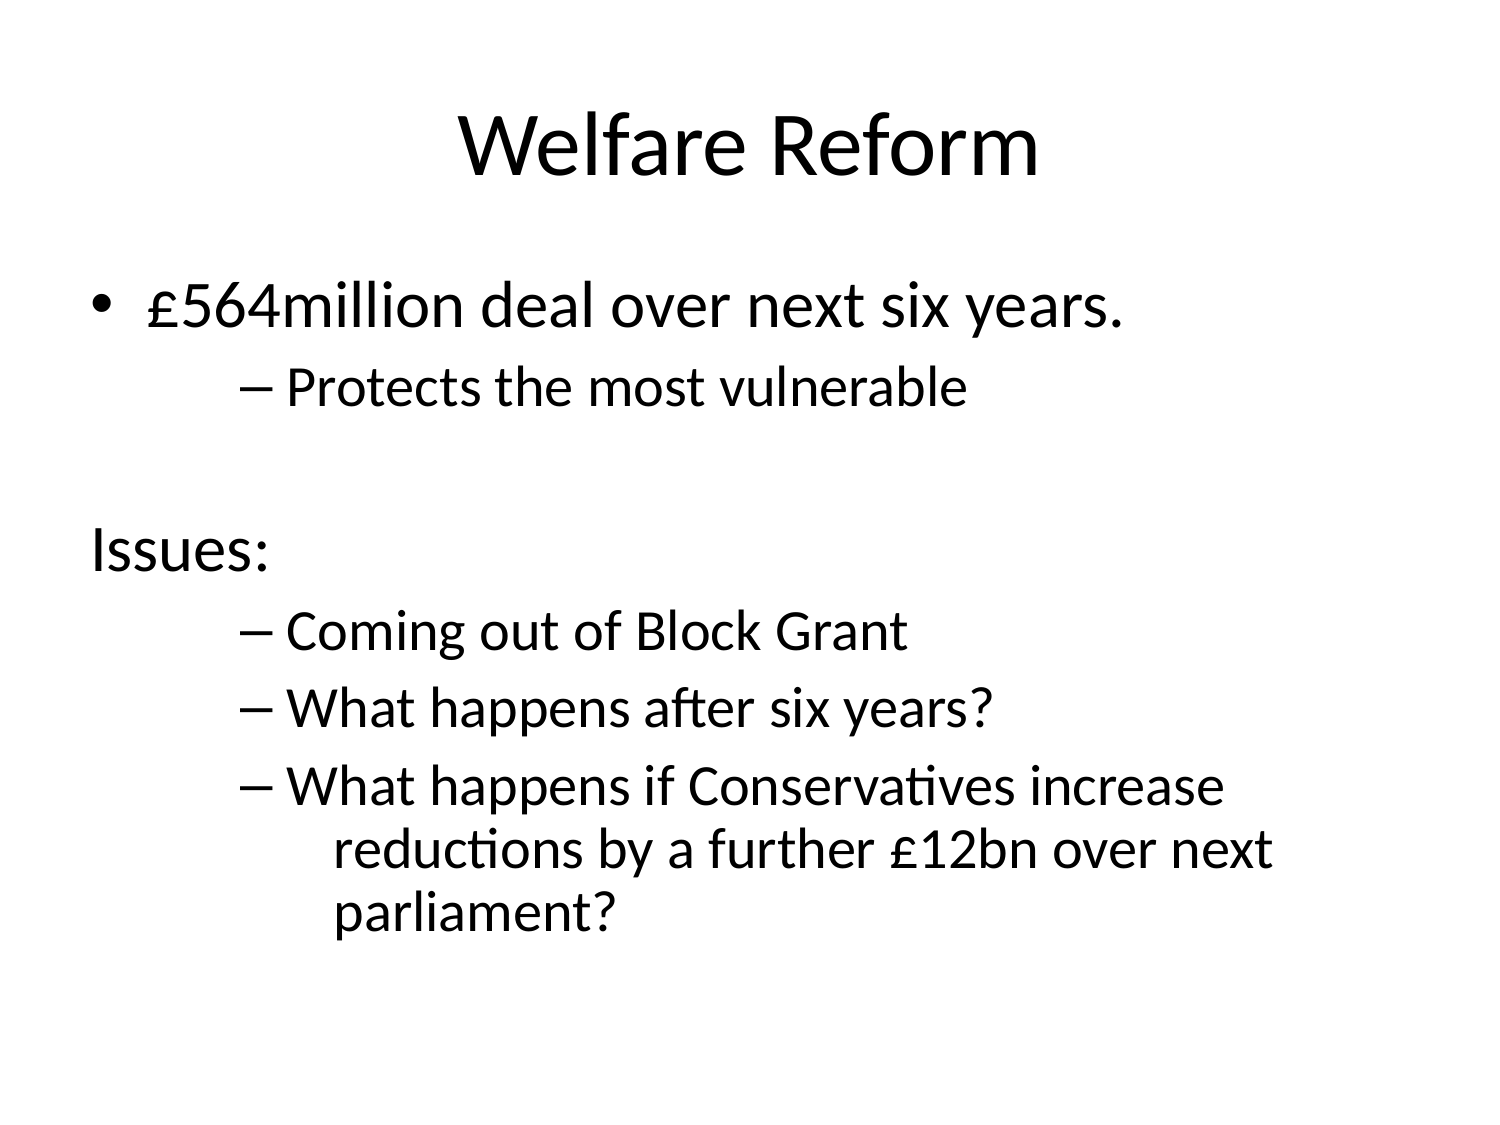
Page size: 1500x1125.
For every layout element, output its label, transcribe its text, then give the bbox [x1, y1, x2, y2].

title Welfare Reform [75, 45, 1426, 233]
list £564million deal over next six years. Protects the most vulnerable Issues: Coming out of Block Grant What happens after six years? What happens if Conservatives increase reductions by a further £12bn over next parliament? [75, 262, 1426, 1005]
